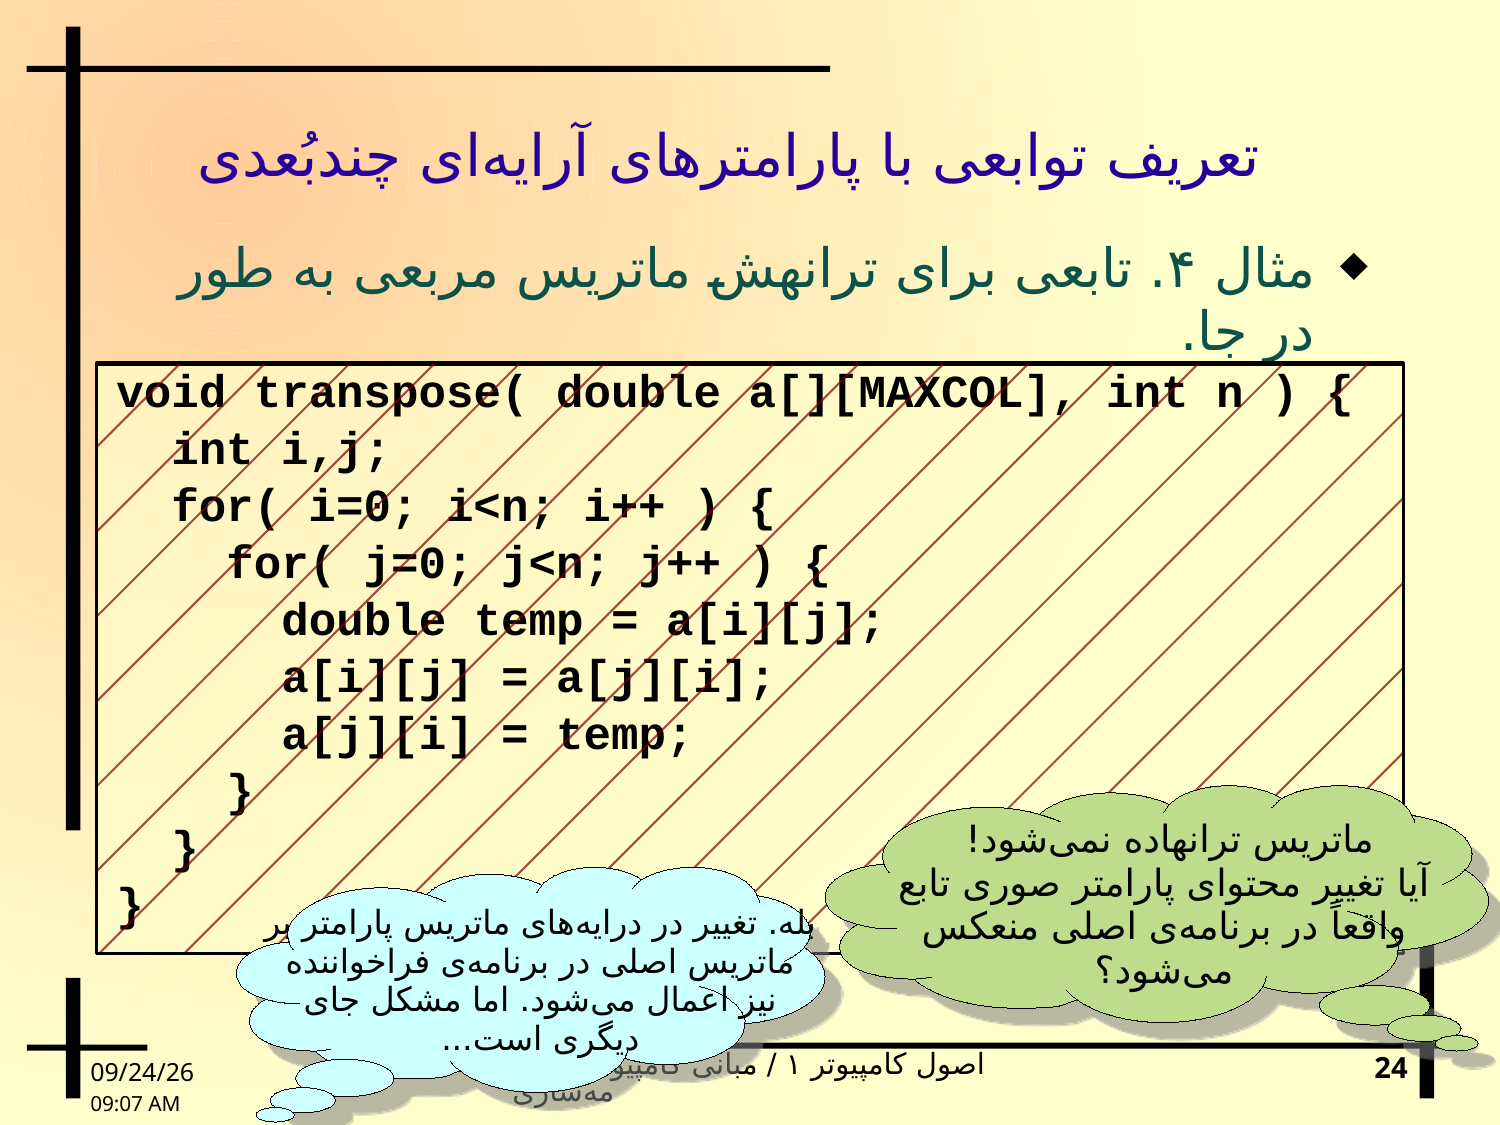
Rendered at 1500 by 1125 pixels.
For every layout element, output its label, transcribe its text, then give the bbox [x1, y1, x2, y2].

title تعریف توابعی با پارامترهای آرایه‌ای چندبُعدی [113, 96, 1344, 217]
text_box بله. تغییر در درایه‌های ماتریس پارامتر بر ماتریس اصلی در برنامه‌ی فراخواننده نیز اعمال می‌شود. اما مشکل جای دیگری است... [236, 867, 826, 1123]
list مثال ۴. تابعی برای ترانهش ماتریس مربعی به طور در جا. [120, 237, 1440, 336]
list [96, 362, 1404, 954]
text_box ماتریس ترانهاده نمی‌شود! آیا تغییر محتوای پارامتر صوری تابع واقعاً در برنامه‌ی اصلی منعکس می‌شود؟ [825, 785, 1489, 1052]
